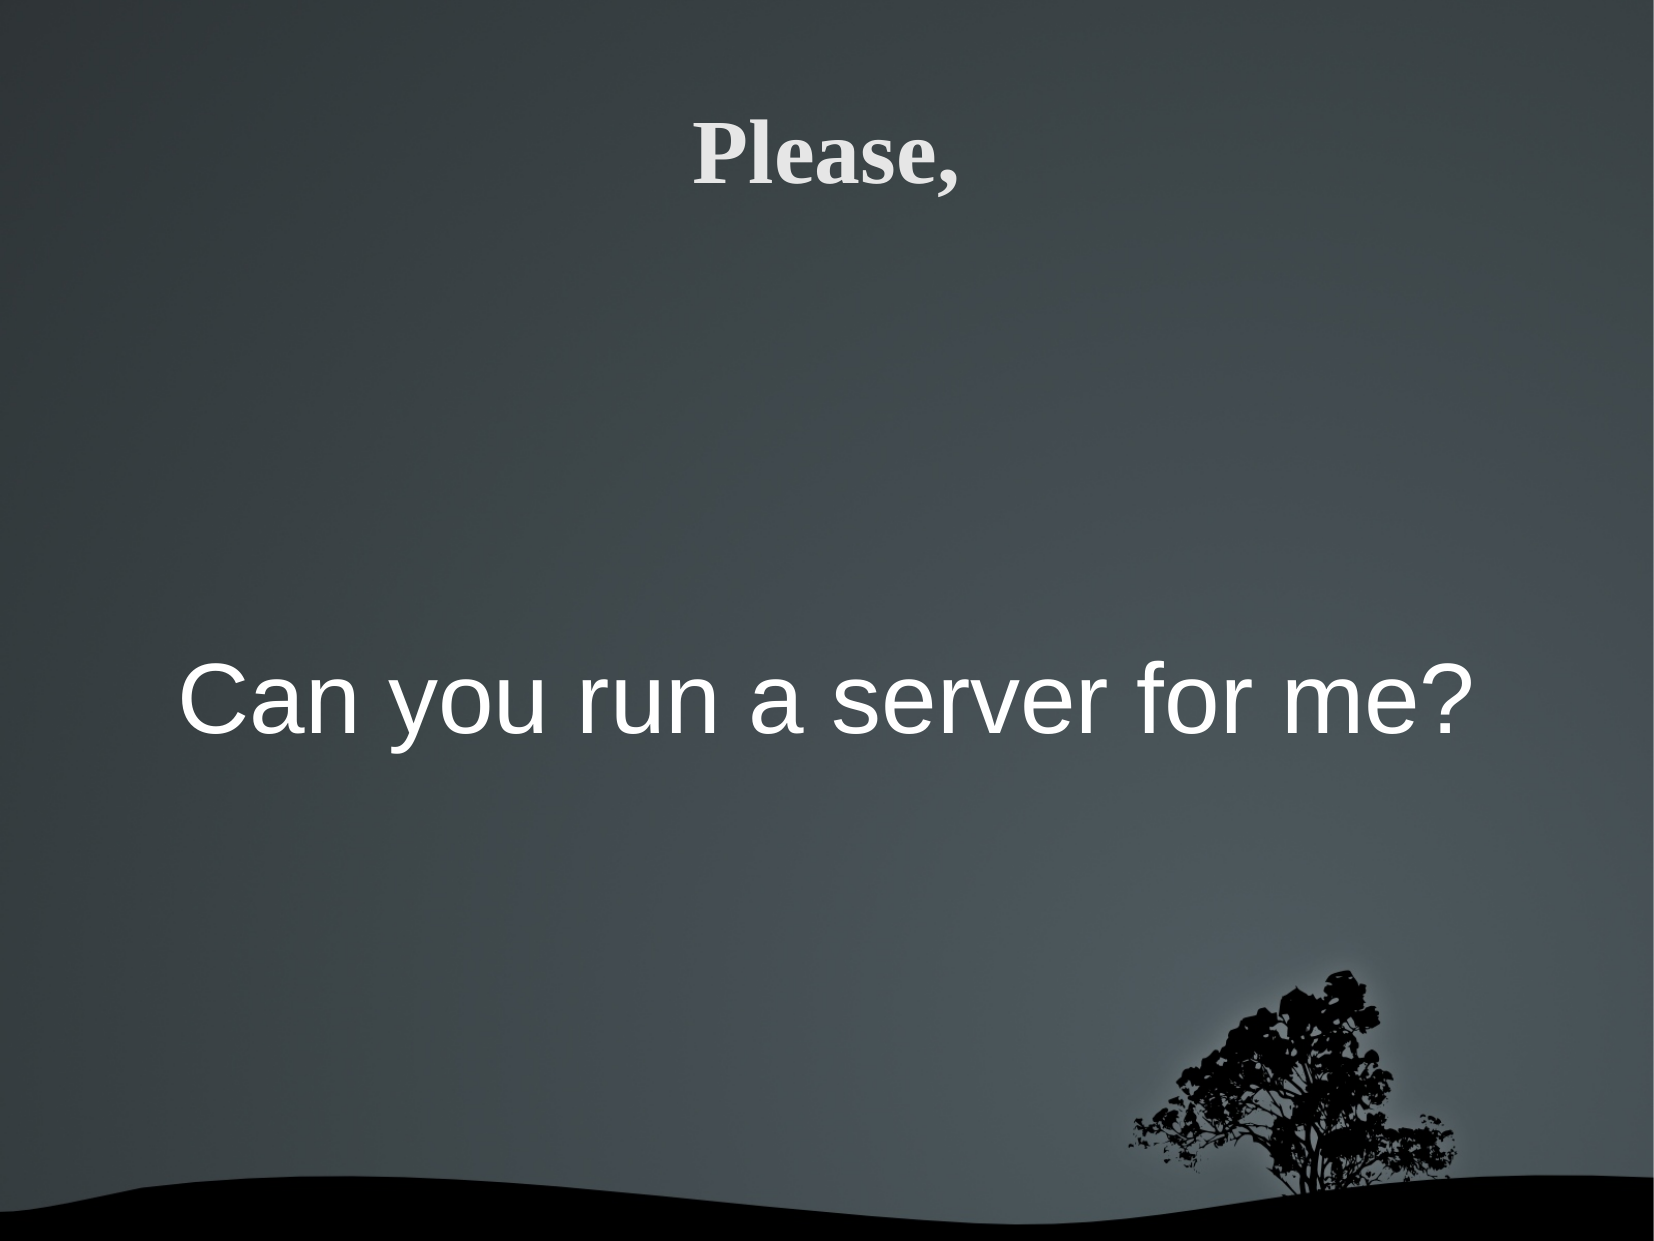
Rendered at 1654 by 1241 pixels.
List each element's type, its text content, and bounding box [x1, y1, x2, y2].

picture [0, 0, 1654, 1241]
title Please, [82, 49, 1571, 257]
subtitle Can you run a server for me? [82, 290, 1571, 1109]
